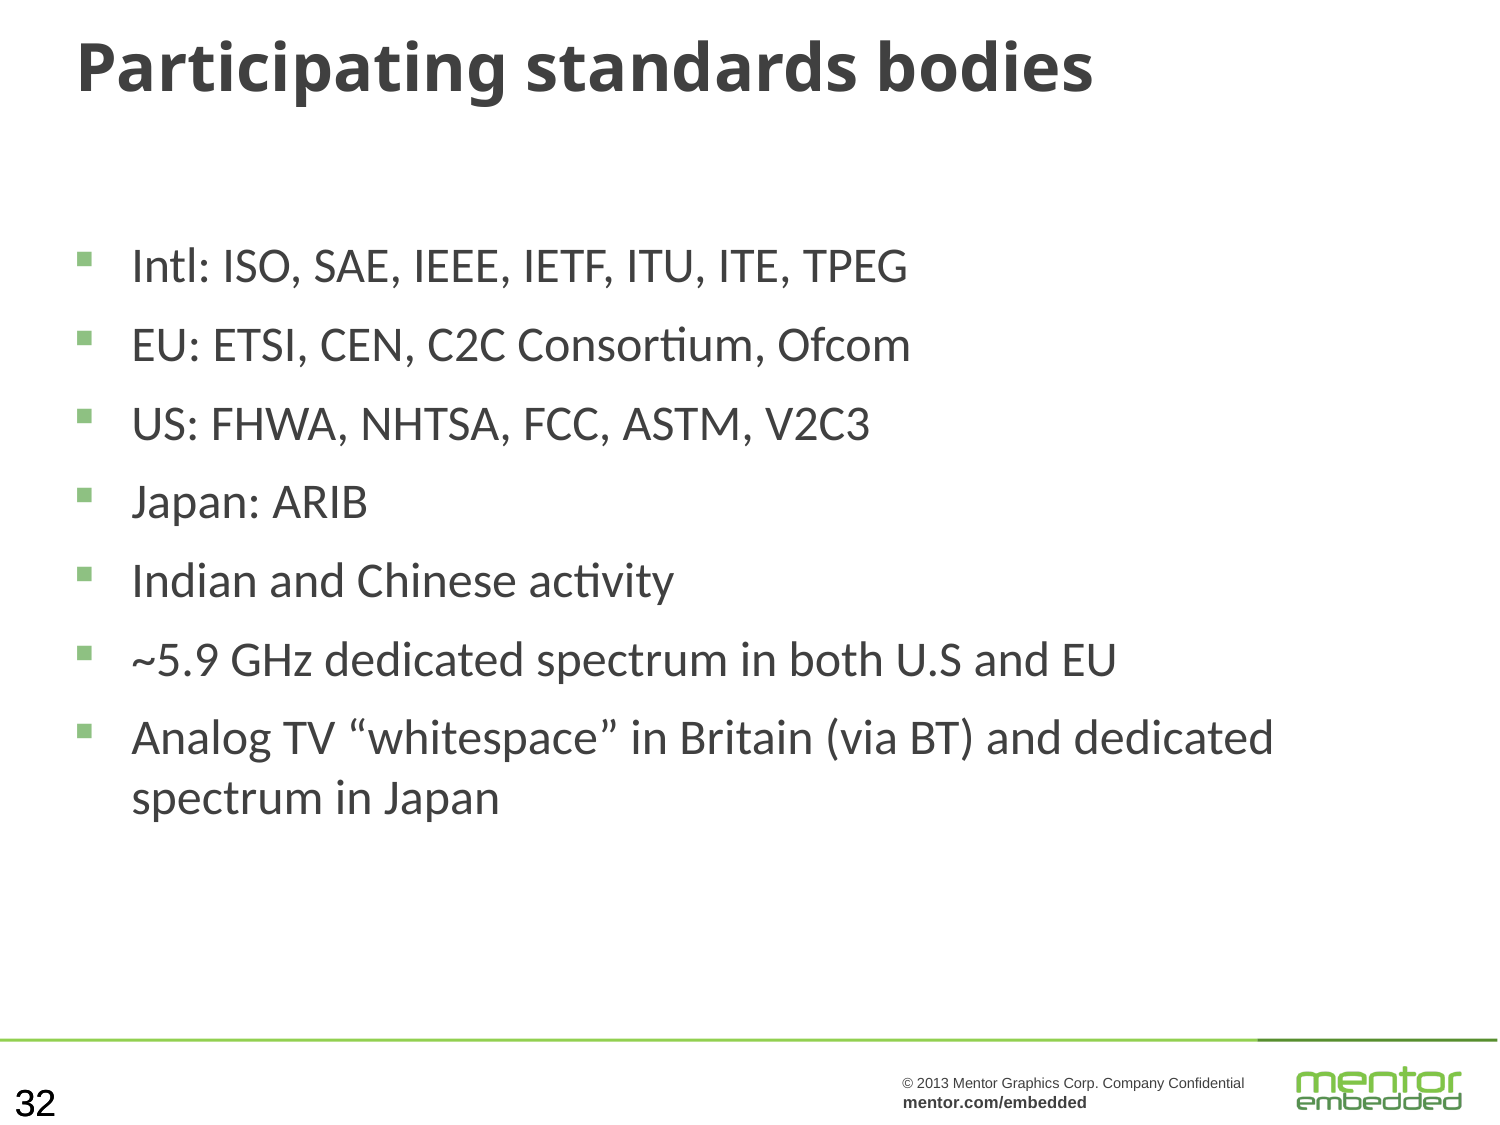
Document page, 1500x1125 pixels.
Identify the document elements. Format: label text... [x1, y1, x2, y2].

picture [1292, 1062, 1464, 1114]
list Intl: ISO, SAE, IEEE, IETF, ITU, ITE, TPEG EU: ETSI, CEN, C2C Consortium, Ofcom US: FHWA, NHTSA, FCC, ASTM, V2C3 Japan: ARIB Indian and Chinese activity ~5.9 GHz dedicated spectrum in both U.S and EU Analog TV “whitespace” in Britain (via BT) and dedicated spectrum in Japan [0, 224, 1500, 1025]
title Participating standards bodies [0, 0, 1500, 113]
